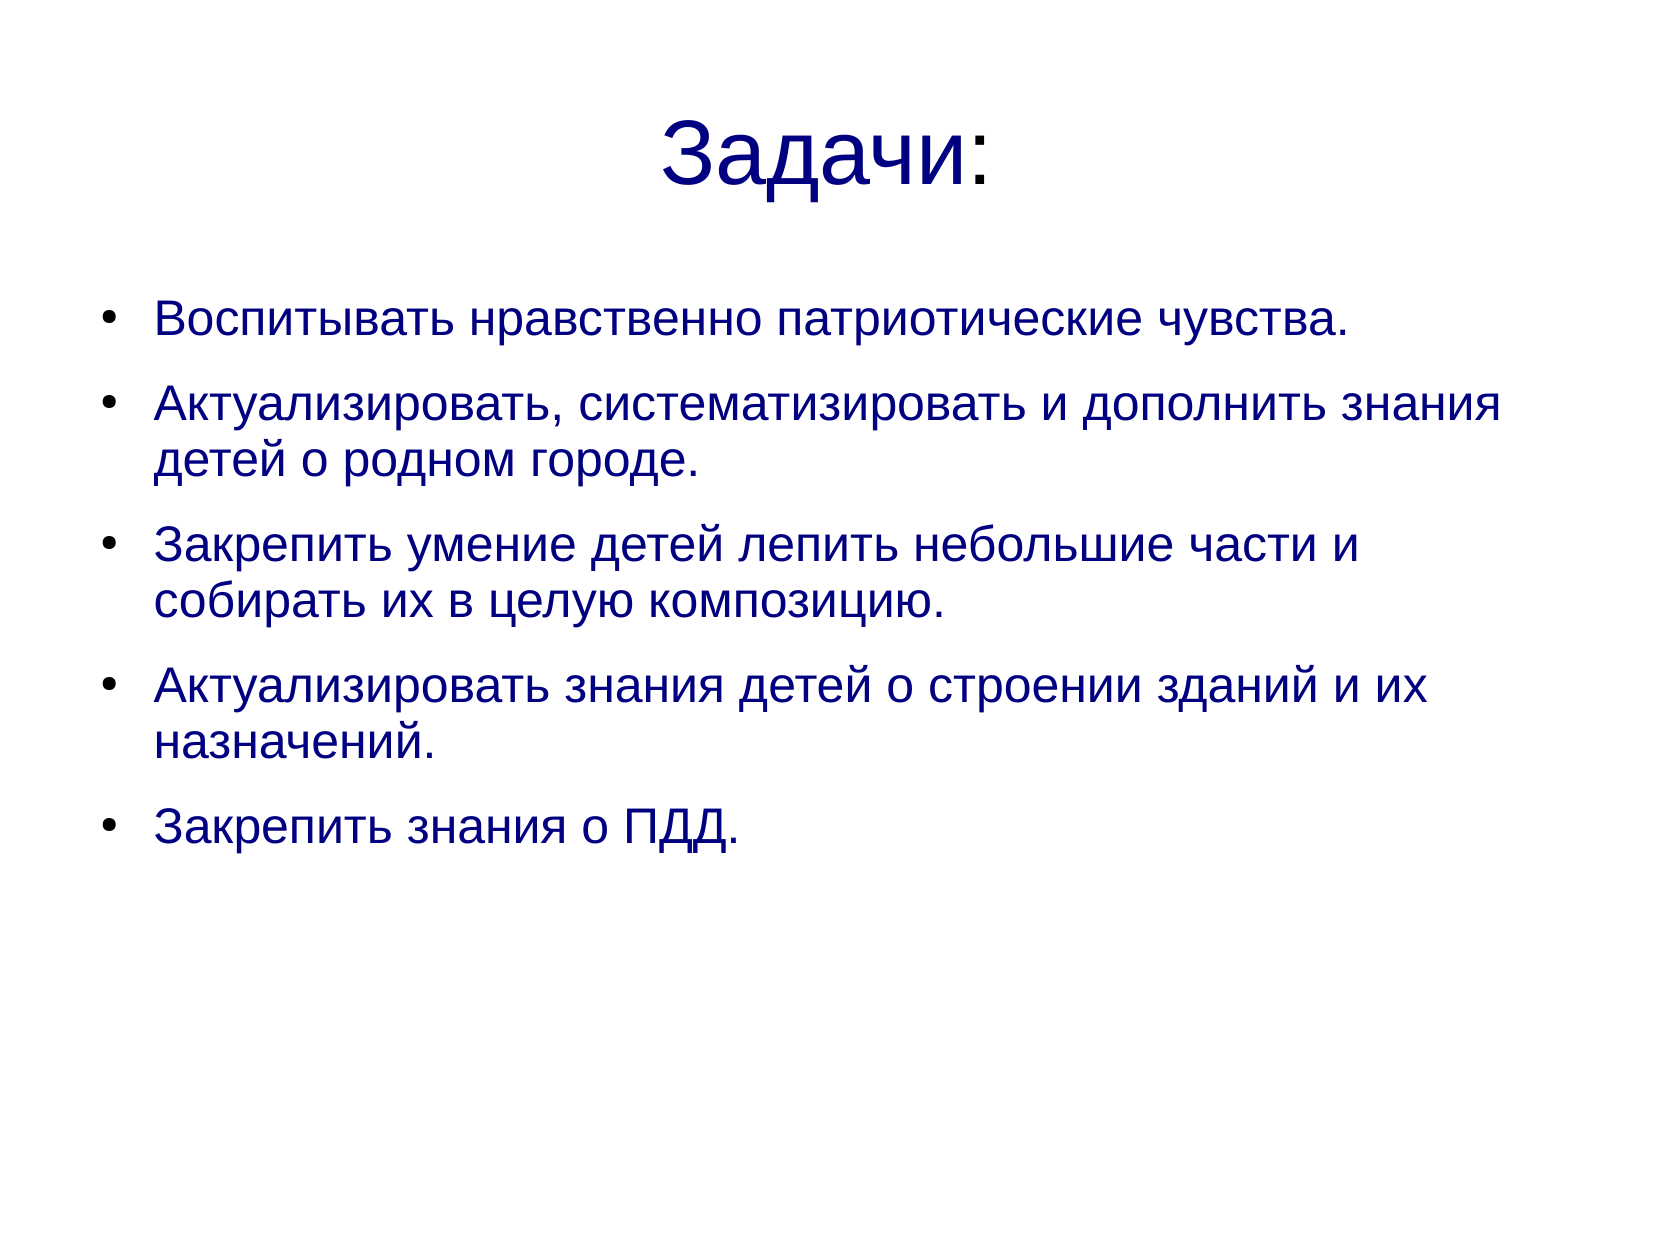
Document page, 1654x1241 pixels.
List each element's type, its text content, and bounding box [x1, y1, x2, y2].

title Задачи: [82, 49, 1571, 257]
list Воспитывать нравственно патриотические чувства. Актуализировать, систематизировать и дополнить знания детей о родном городе. Закрепить умение детей лепить небольшие части и собирать их в целую композицию. Актуализировать знания детей о строении зданий и их назначений. Закрепить знания о ПДД. [82, 290, 1571, 1109]
